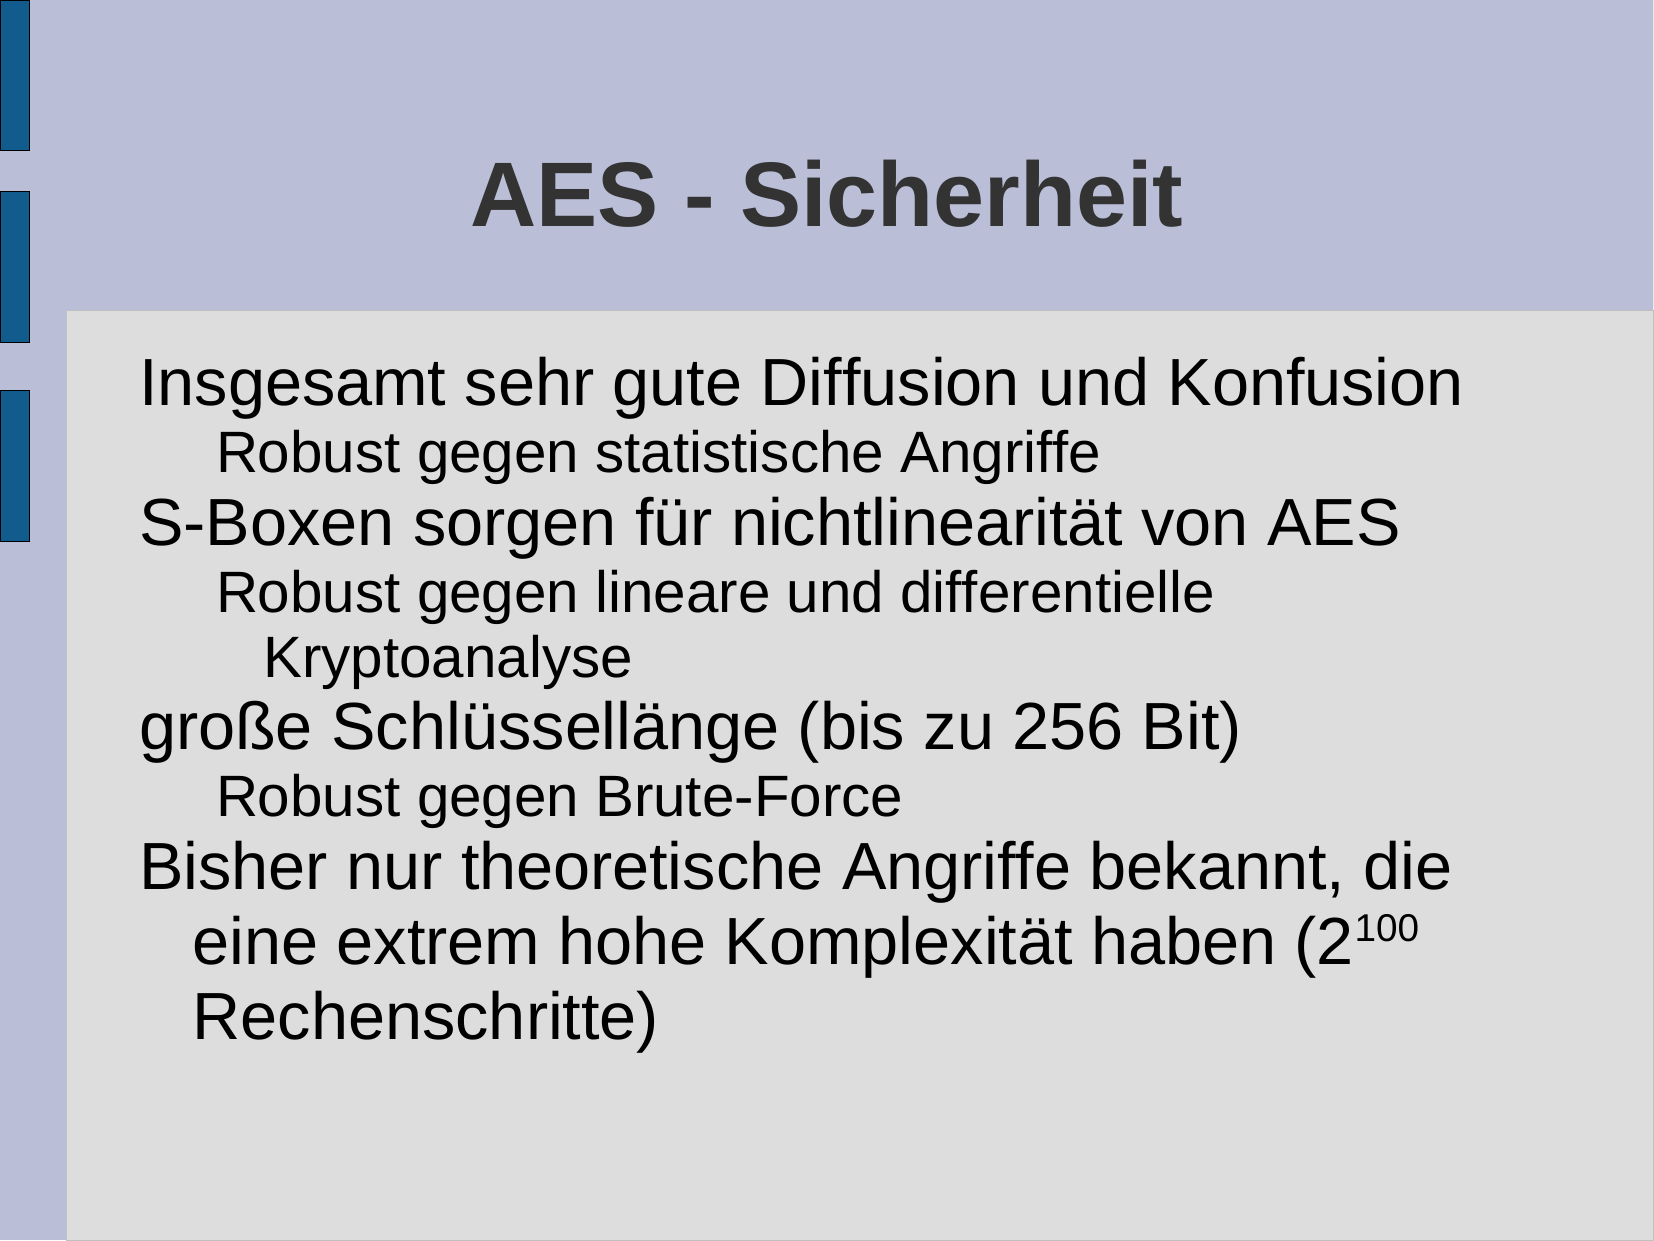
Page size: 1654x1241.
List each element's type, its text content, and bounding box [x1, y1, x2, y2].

list Insgesamt sehr gute Diffusion und Konfusion Robust gegen statistische Angriffe S-Boxen sorgen für nichtlinearität von AES Robust gegen lineare und differentielle Kryptoanalyse große Schlüssellänge (bis zu 256 Bit) Robust gegen Brute-Force Bisher nur theoretische Angriffe bekannt, die eine extrem hohe Komplexität haben (2100 Rechenschritte) [121, 344, 1534, 1127]
title AES - Sicherheit [121, 91, 1534, 299]
